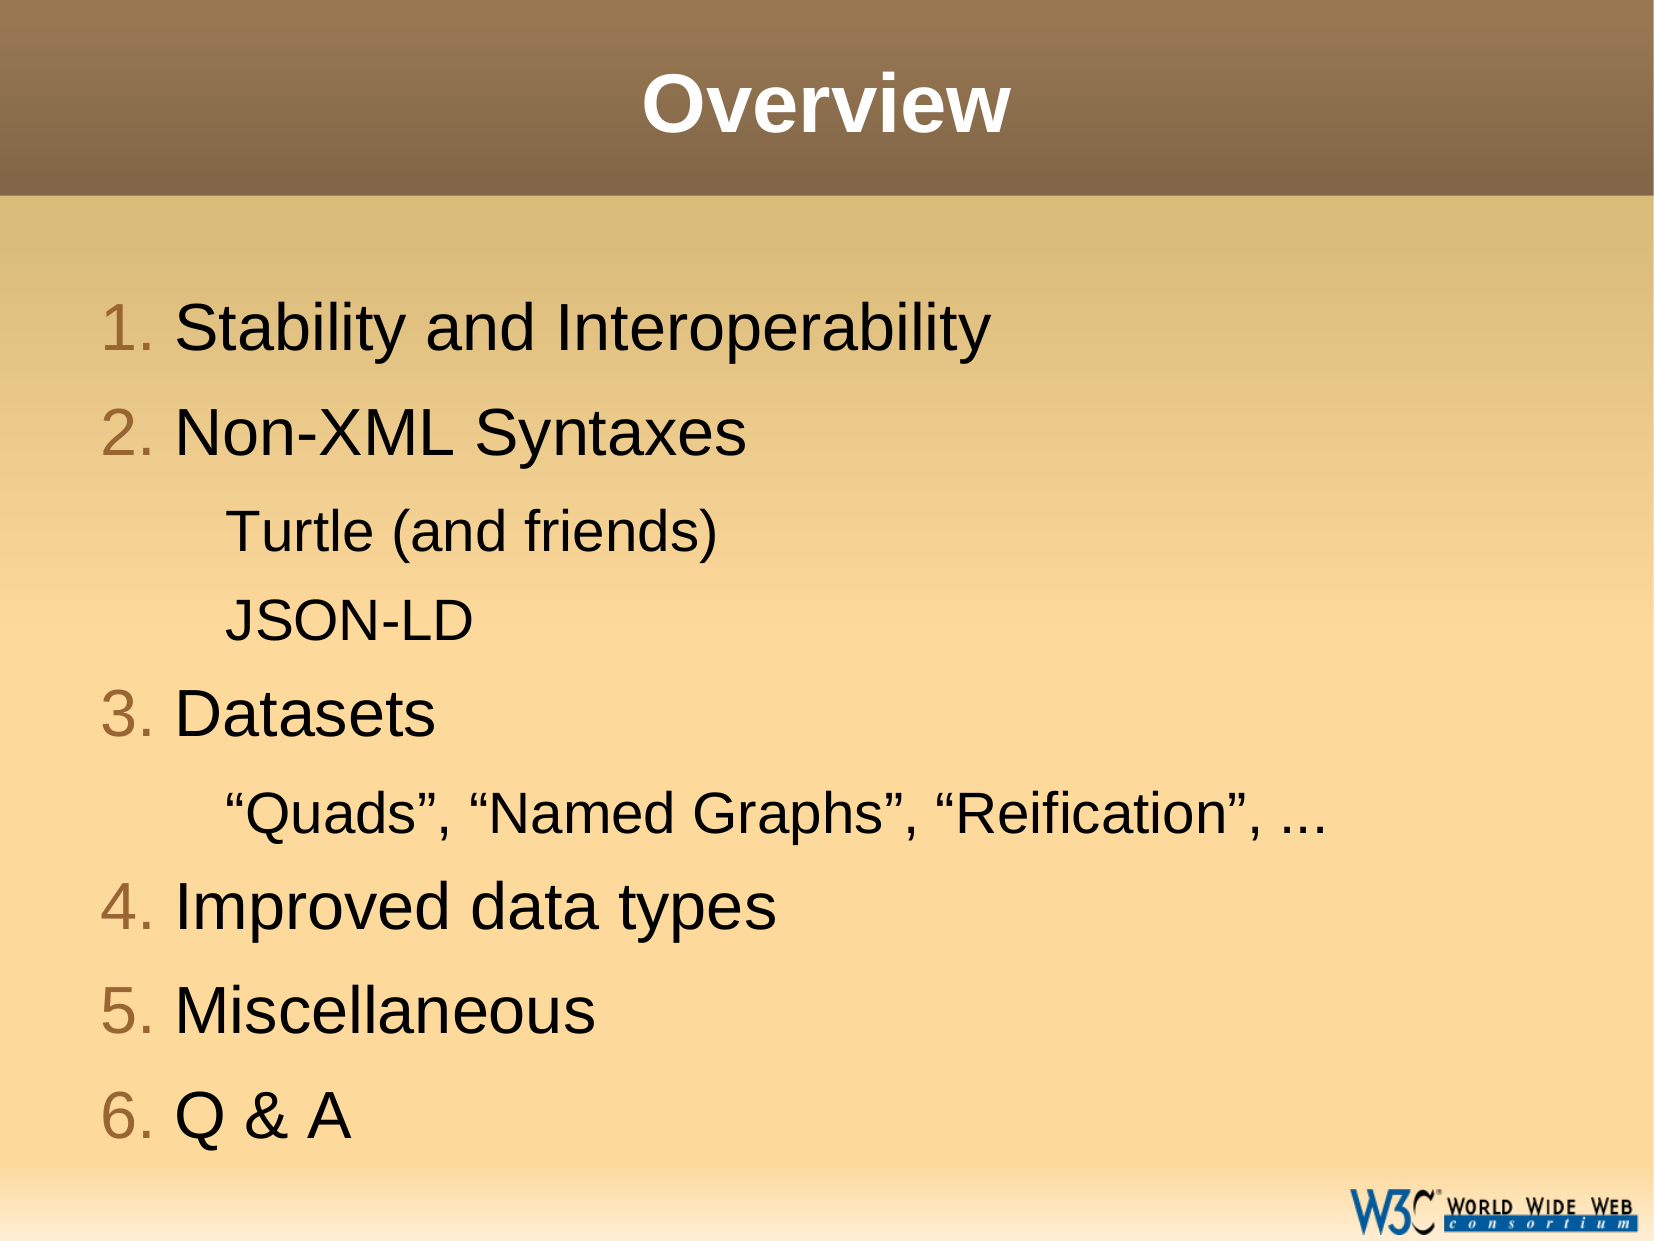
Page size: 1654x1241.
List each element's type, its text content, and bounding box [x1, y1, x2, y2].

title Overview [0, 0, 1654, 208]
picture [0, 208, 1654, 1241]
list Stability and Interoperability Non-XML Syntaxes Turtle (and friends) JSON-LD Datasets “Quads”, “Named Graphs”, “Reification”, ... Improved data types Miscellaneous Q & A [82, 290, 1571, 1153]
